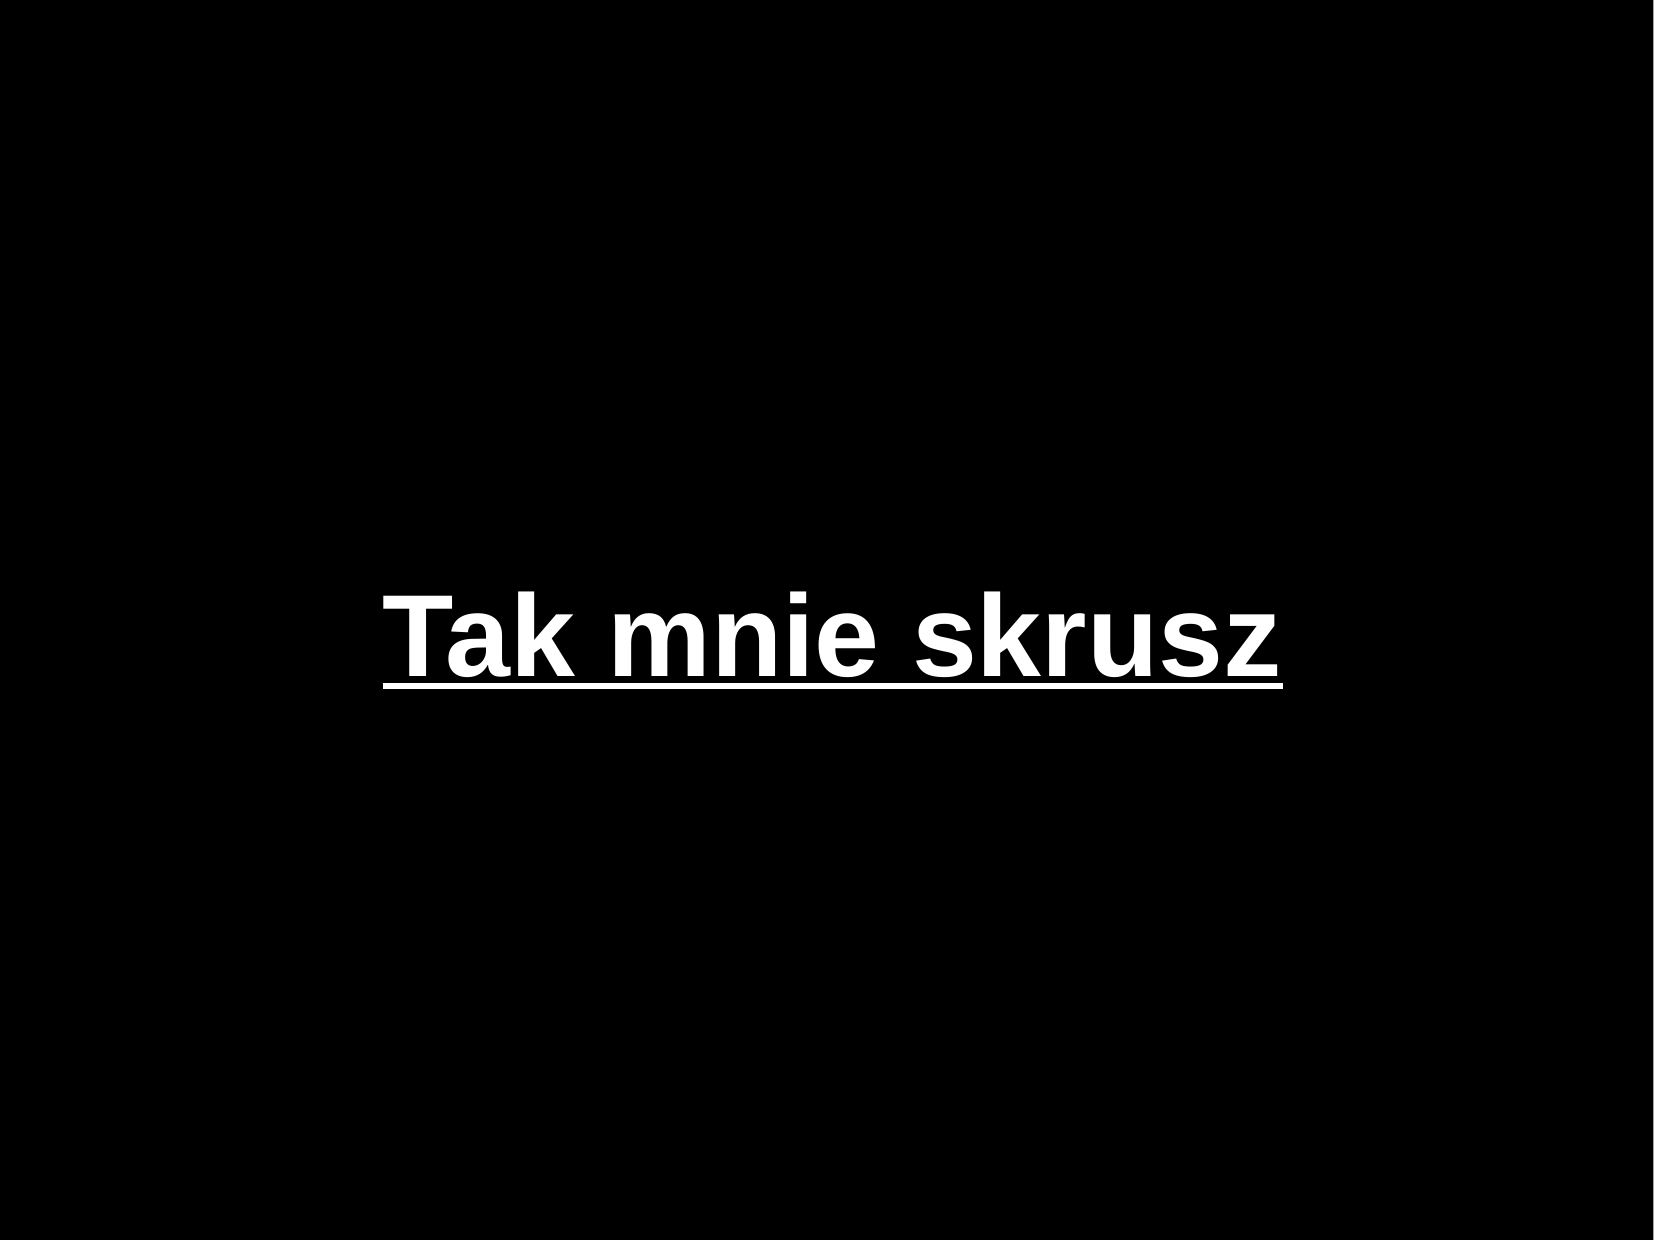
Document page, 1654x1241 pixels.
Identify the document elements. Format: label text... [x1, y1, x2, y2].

subtitle Tak mnie skrusz [11, 0, 1654, 1241]
